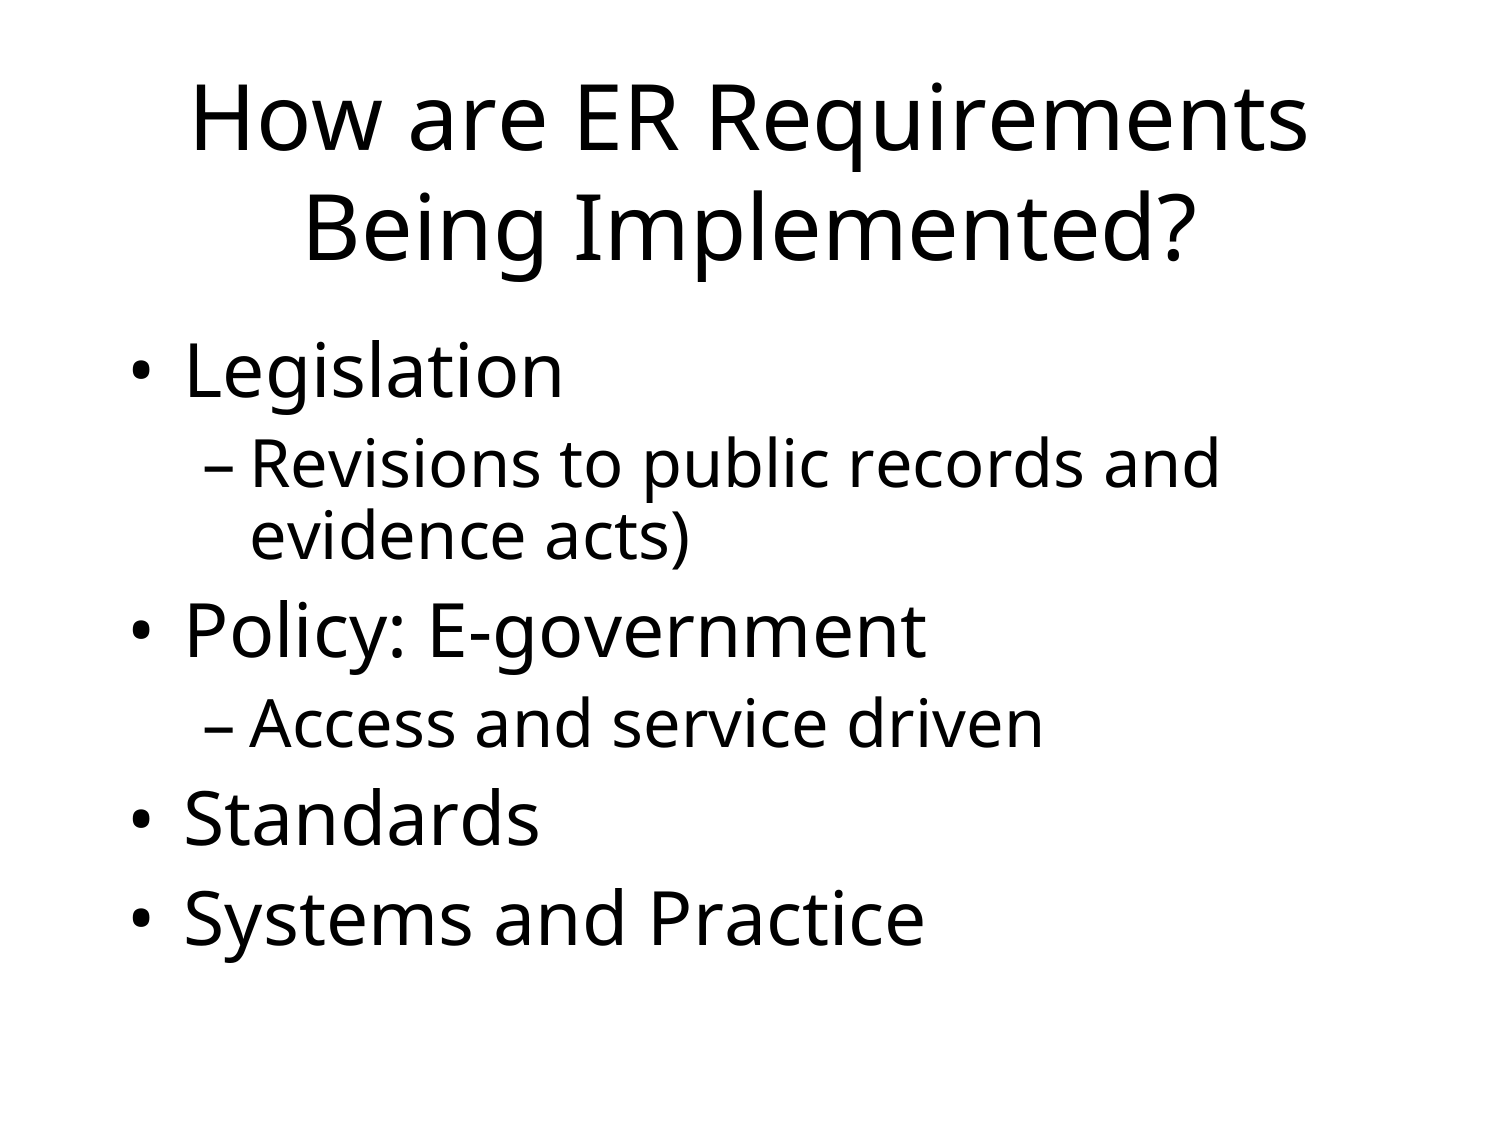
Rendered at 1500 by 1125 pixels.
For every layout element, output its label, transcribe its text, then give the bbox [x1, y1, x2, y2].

title How are ER Requirements Being Implemented? [112, 51, 1388, 287]
list Legislation Revisions to public records and evidence acts) Policy: E-government Access and service driven Standards Systems and Practice [112, 324, 1388, 1001]
